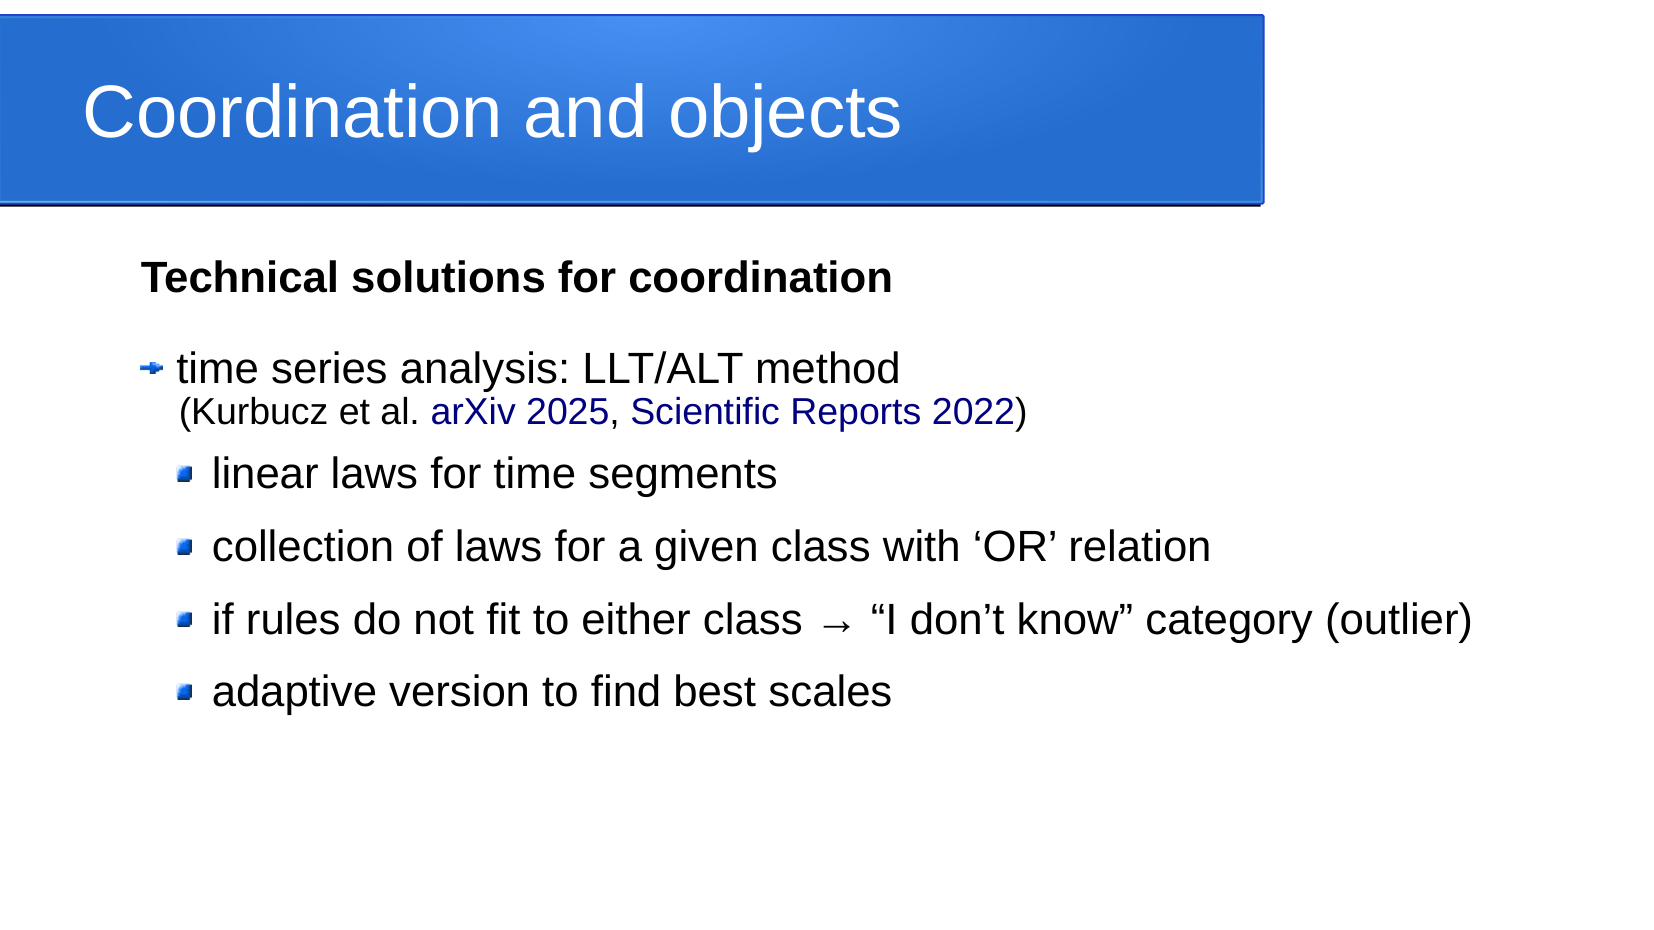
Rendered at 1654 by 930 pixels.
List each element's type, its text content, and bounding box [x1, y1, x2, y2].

text_box Technical solutions for coordination time series analysis: LLT/ALT method linear laws for time segments collection of laws for a given class with ‘OR’ relation if rules do not fit to either class → “I don’t know” category (outlier) adaptive version to find best scales [126, 245, 1592, 852]
title Coordination and objects [82, 35, 1234, 189]
text_box (Kurbucz et al. arXiv 2025, Scientific Reports 2022) [163, 382, 1050, 451]
